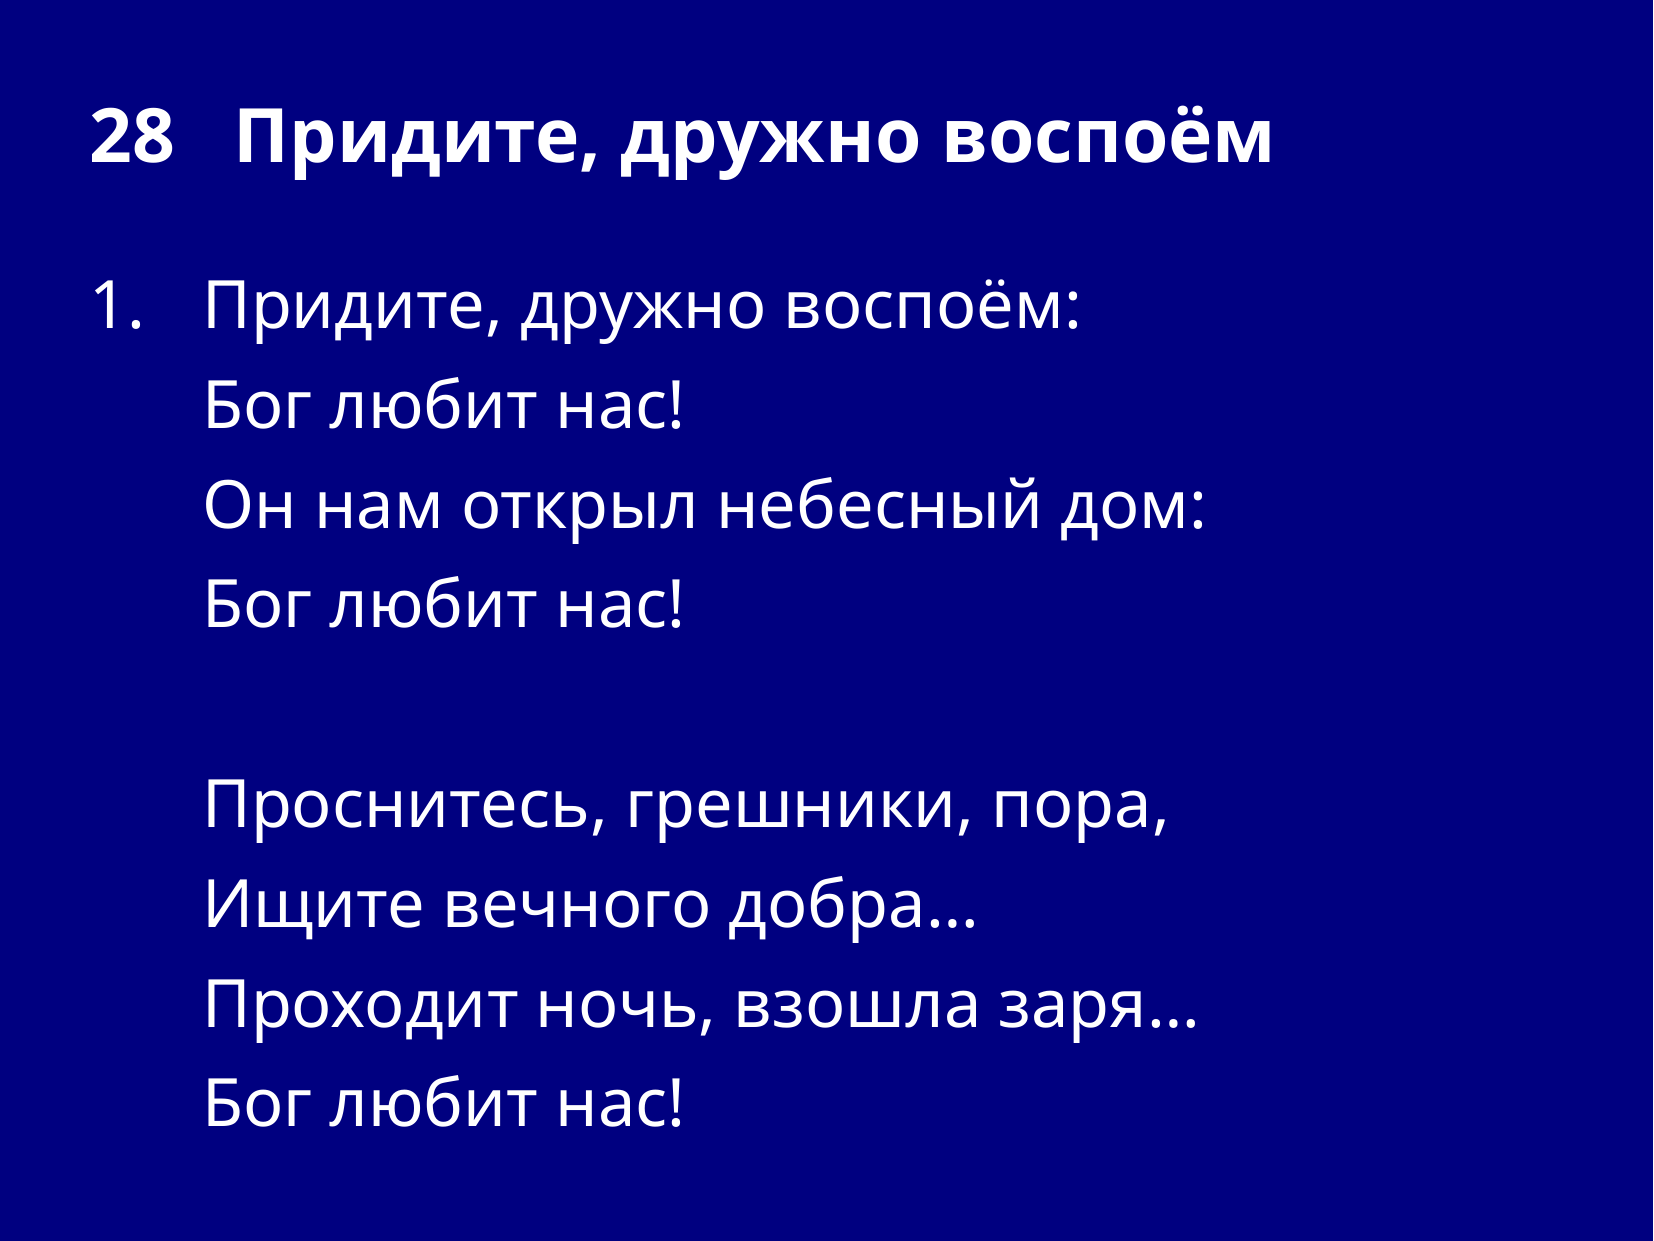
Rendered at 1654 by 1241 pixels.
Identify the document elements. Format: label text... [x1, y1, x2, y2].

text_box 1. Придите, дружно воспоём: Бог любит нас! Он нам открыл небесный дом: Бог любит нас! Проснитесь, грешники, пора, Ищите вечного добра… Проходит ночь, взошла заря… Бог любит нас! [75, 188, 1576, 1163]
text_box 28 Придите, дружно воспоём [75, 75, 1576, 188]
